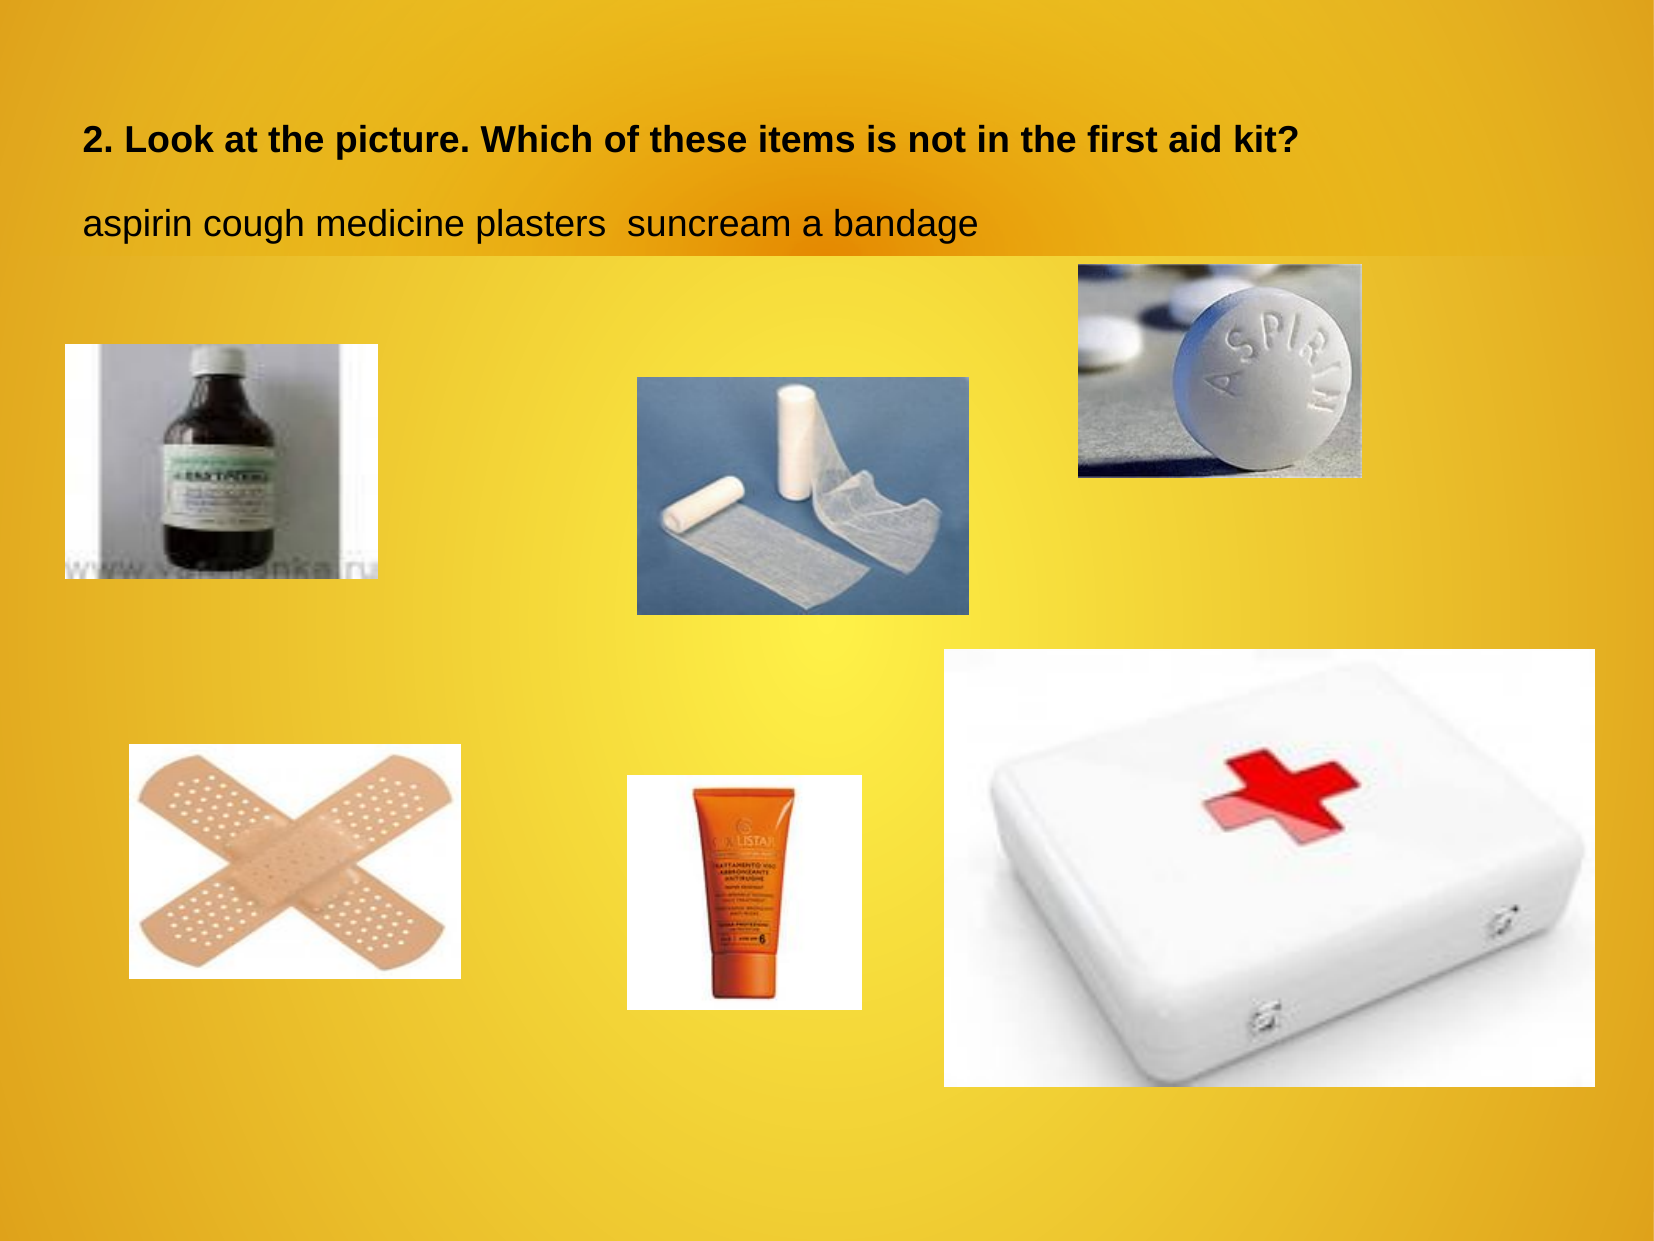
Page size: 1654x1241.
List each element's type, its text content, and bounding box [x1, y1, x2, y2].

picture [65, 344, 378, 579]
picture [625, 775, 862, 1010]
picture [637, 377, 969, 615]
list 2. Look at the picture. Which of these items is not in the first aid kit? aspirin cough medicine plasters suncream a bandage [82, 118, 1571, 1010]
picture [944, 649, 1595, 1087]
picture [1078, 264, 1362, 478]
picture [129, 744, 461, 979]
